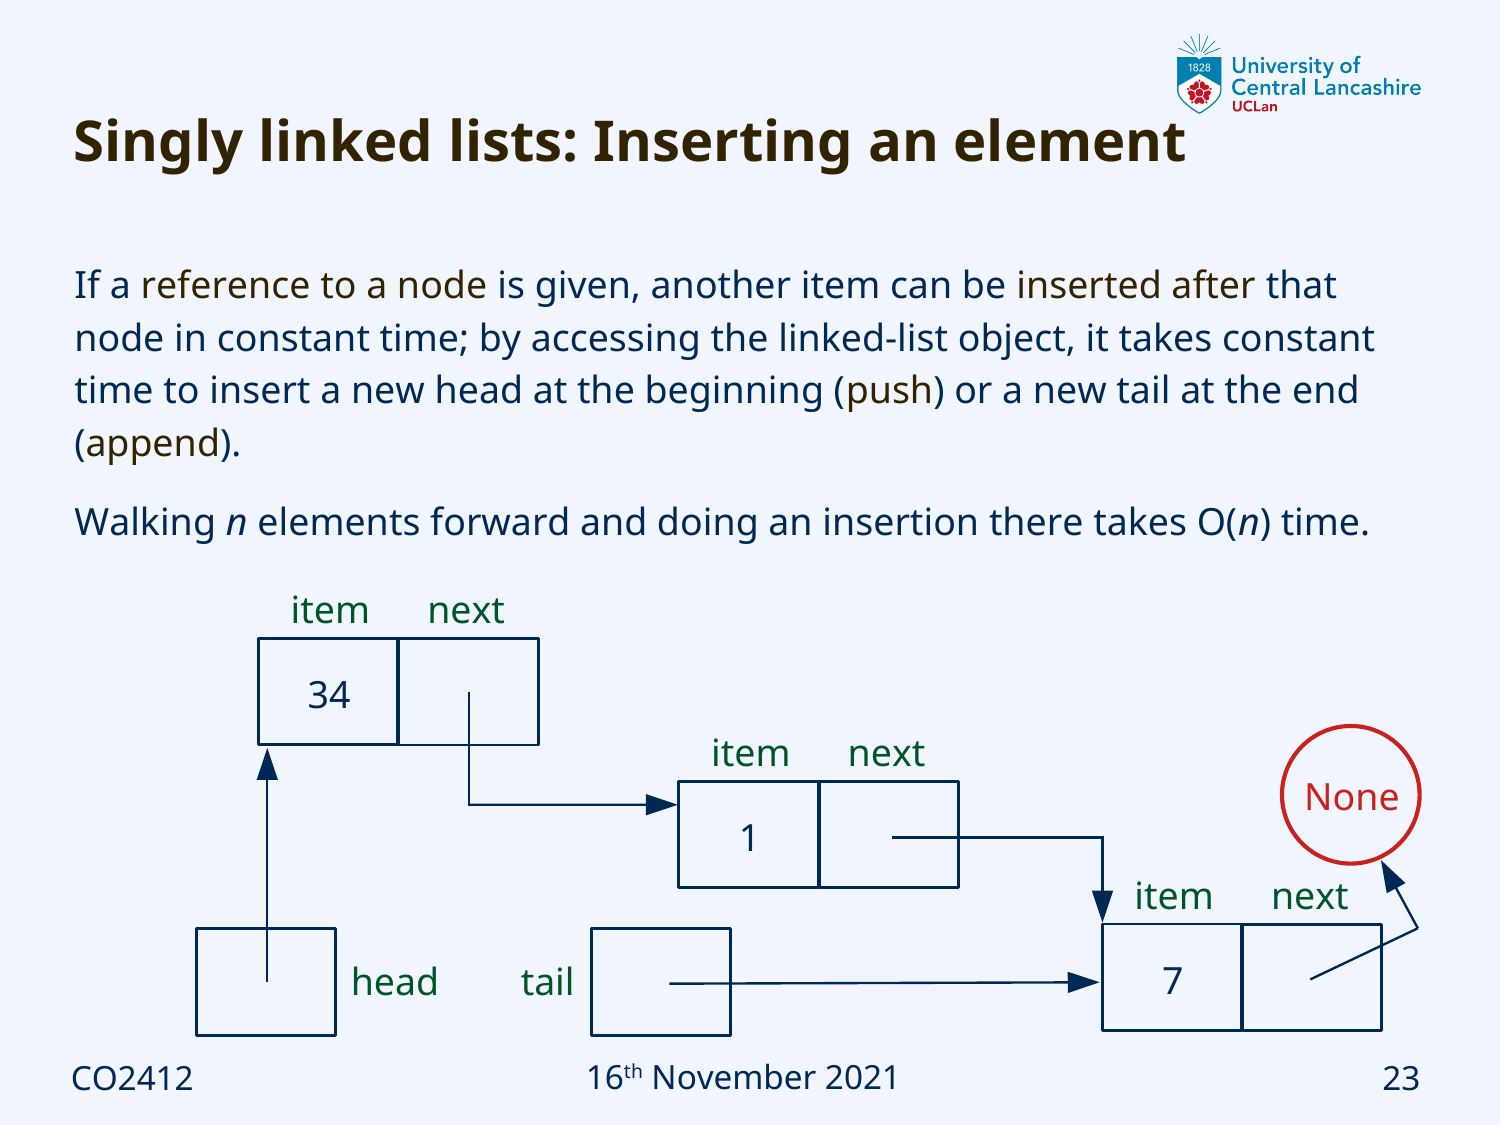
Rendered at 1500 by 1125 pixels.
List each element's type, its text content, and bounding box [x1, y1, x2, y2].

text_box tail [487, 950, 609, 1011]
text_box item [269, 578, 392, 639]
text_box item [690, 721, 812, 782]
text_box head [334, 950, 456, 1011]
text_box 7 [1120, 949, 1226, 1010]
picture [1177, 34, 1421, 93]
text_box item [1113, 864, 1235, 925]
text_box None [1284, 765, 1420, 826]
text_box next [405, 579, 527, 639]
text_box If a reference to a node is given, another item can be inserted after that node in constant time; by accessing the linked-list object, it takes constant time to insert a new head at the beginning (push) or a new tail at the end (append). Walking n elements forward and doing an insertion there takes O(n) time. [59, 246, 1441, 523]
text_box 1 [696, 806, 803, 867]
title Singly linked lists: Inserting an element [58, 93, 1475, 186]
text_box next [1249, 864, 1371, 925]
text_box 34 [276, 663, 382, 724]
text_box next [825, 721, 948, 782]
